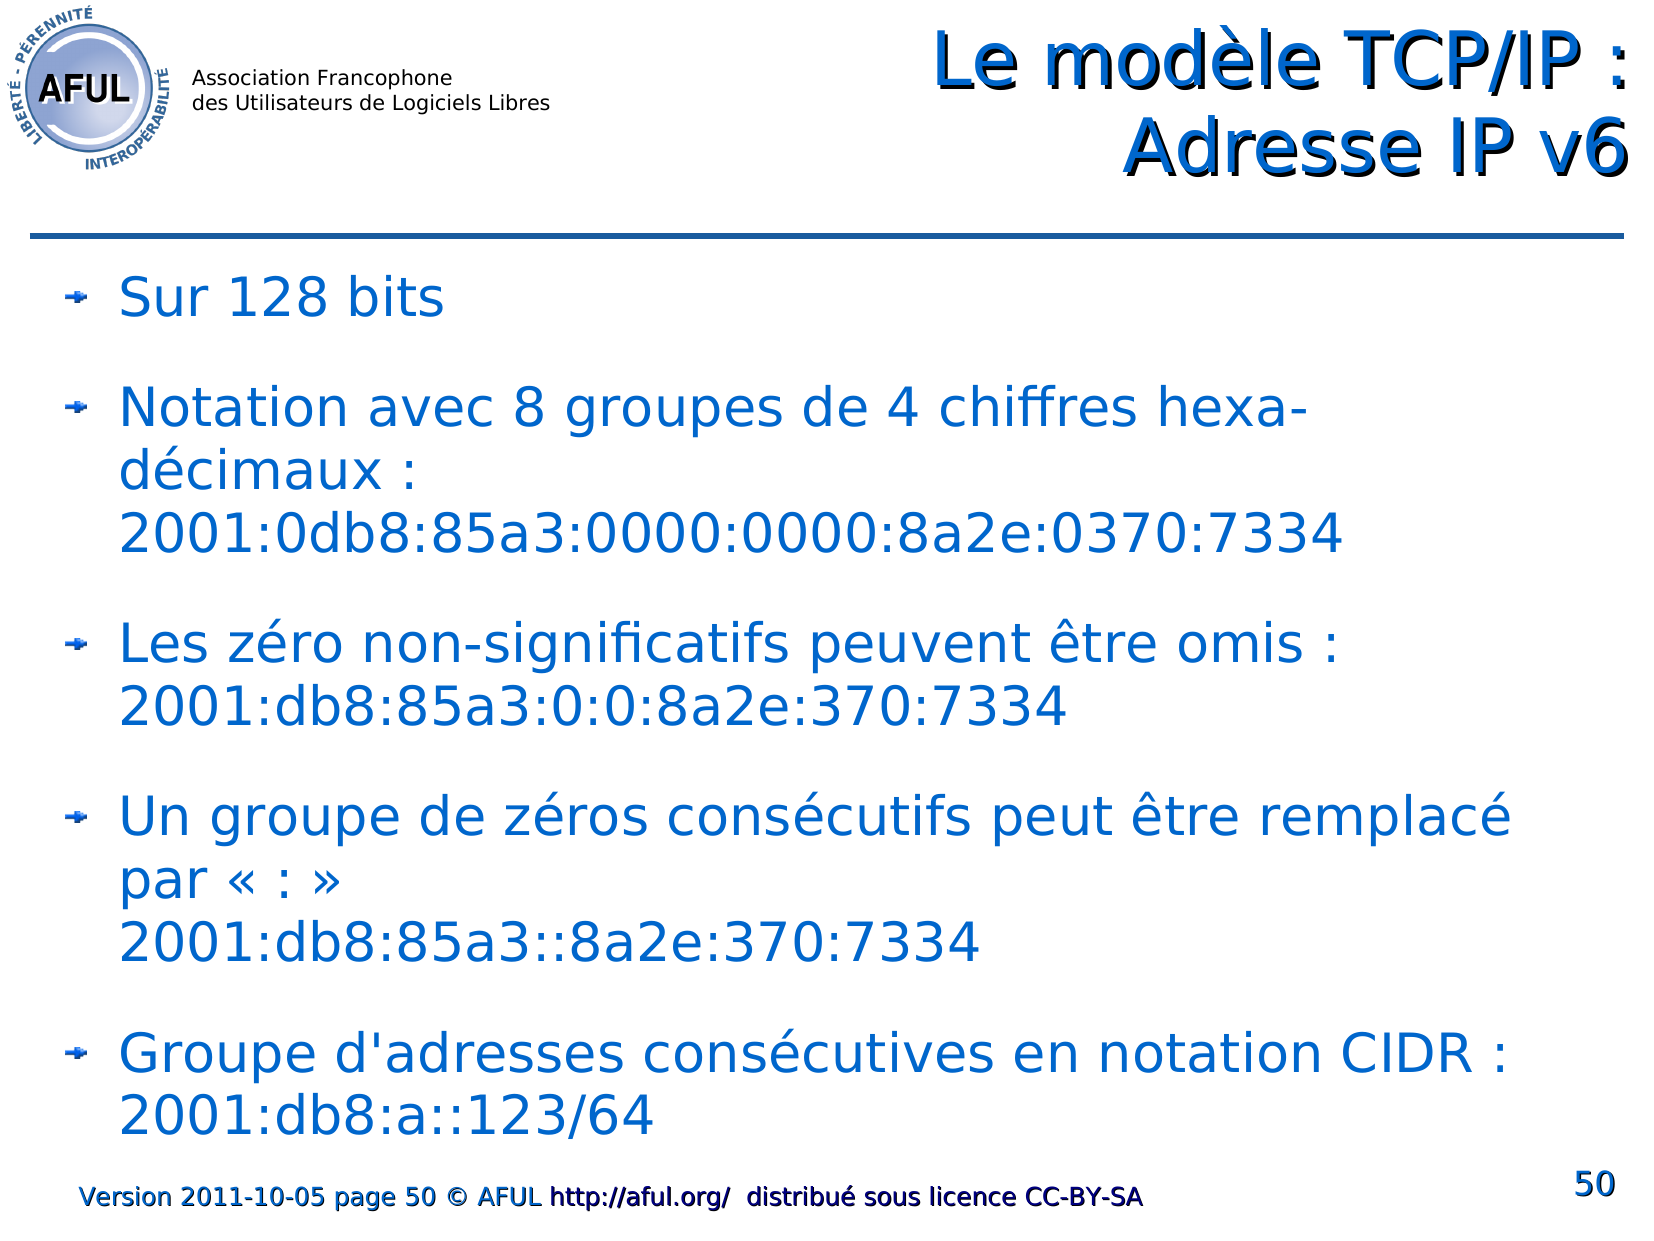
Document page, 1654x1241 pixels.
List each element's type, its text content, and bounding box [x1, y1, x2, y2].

title Le modèle TCP/IP : Adresse IP v6 [507, 0, 1630, 207]
picture [0, 0, 178, 178]
list Sur 128 bits Notation avec 8 groupes de 4 chiffres hexa-décimaux : 2001:0db8:85a3:0000:0000:8a2e:0370:7334 Les zéro non-significatifs peuvent être omis : 2001:db8:85a3:0:0:8a2e:370:7334 Un groupe de zéros consécutifs peut être remplacé par « : » 2001:db8:85a3::8a2e:370:7334 Groupe d'adresses consécutives en notation CIDR : 2001:db8:a::123/64 [47, 265, 1595, 1211]
